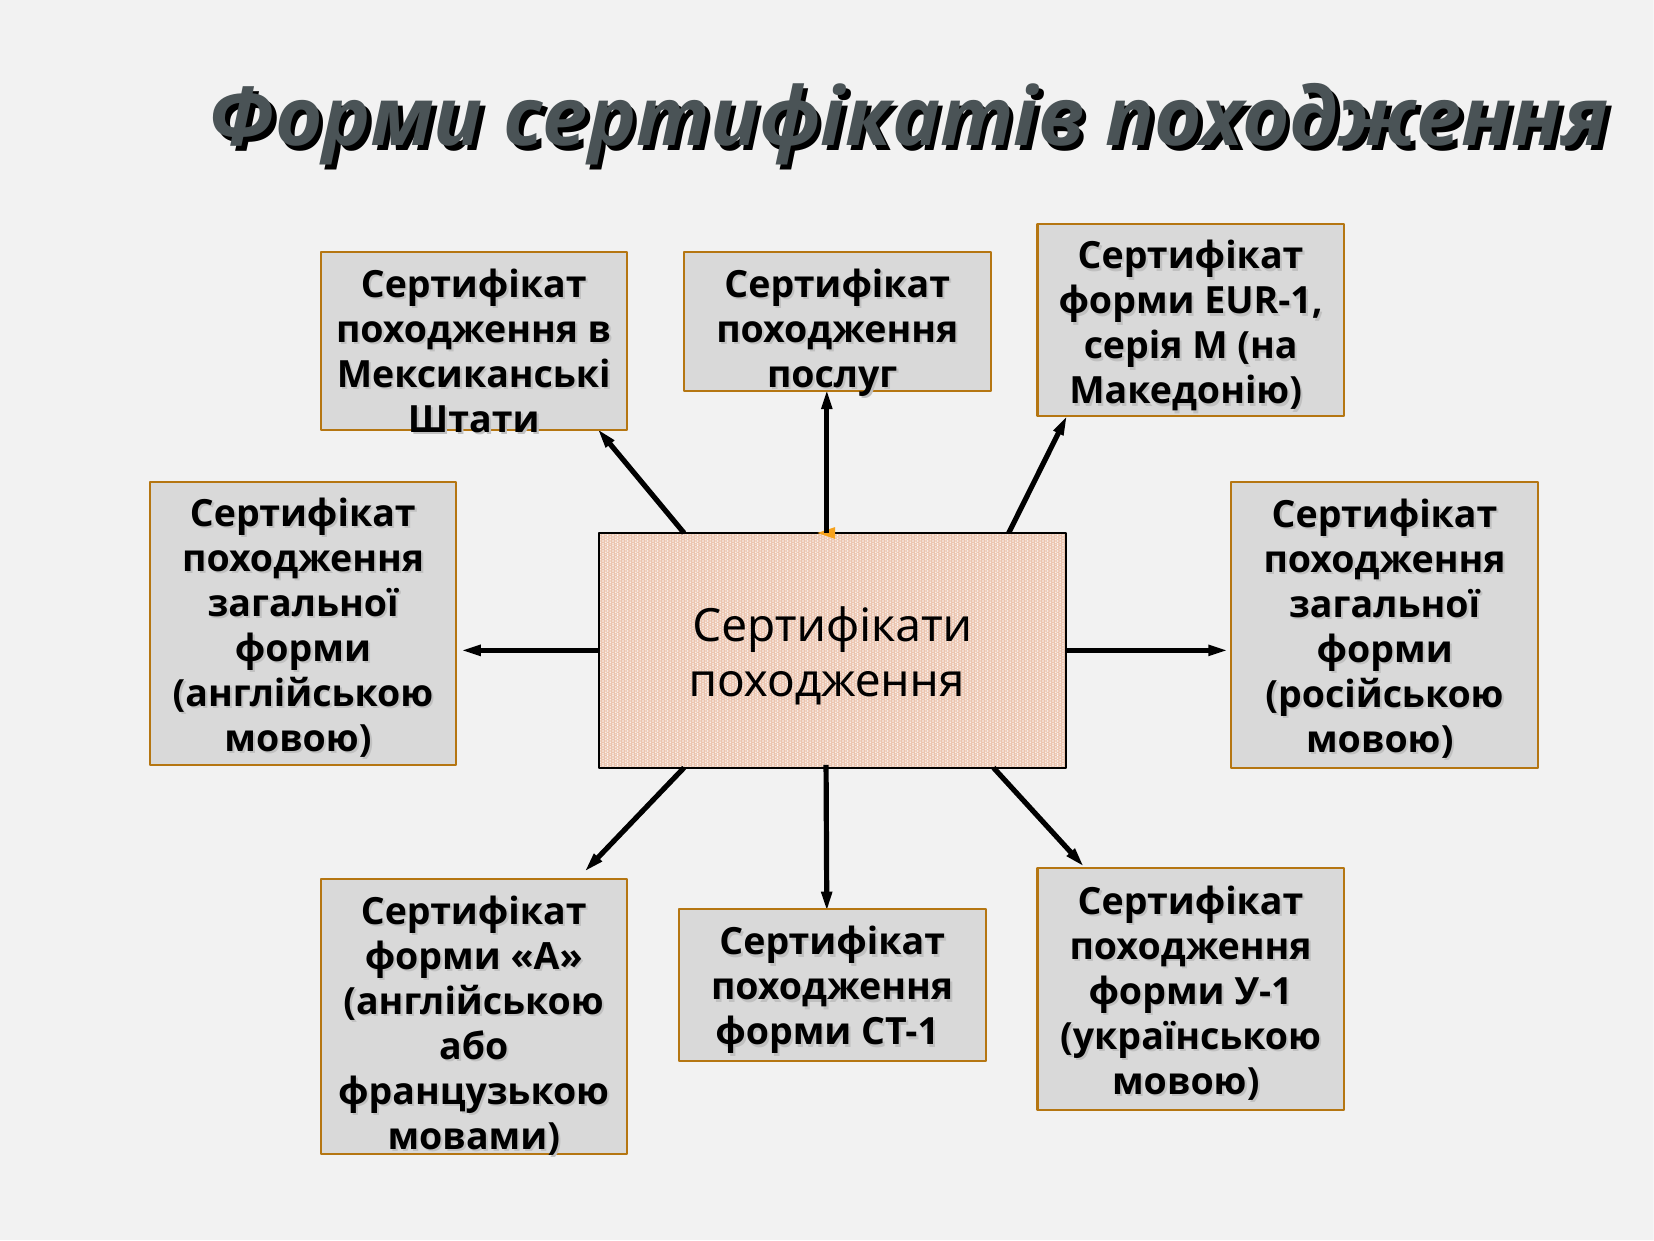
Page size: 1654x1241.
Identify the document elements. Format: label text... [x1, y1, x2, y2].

text_box Сертифікат походження загальної форми (російською мовою) [1231, 482, 1538, 768]
text_box Сертифікат походження загальної форми (англійською мовою) [150, 482, 456, 765]
text_box Сертифікат походження послуг [684, 252, 991, 391]
text_box Сертифікат форми «А» (англійською або французькою мовами) [321, 879, 627, 1154]
text_box Сертифікати походження [599, 533, 1066, 768]
text_box Сертифікат походження в Мексиканські Штати [321, 252, 627, 430]
text_box Сертифікат форми EUR-1, серія М (на Македонію) [1037, 224, 1344, 416]
text_box Сертифікат походження форми У-1 (українською мовою) [1037, 868, 1344, 1110]
text_box Форми сертифікатів походження [194, 57, 1646, 170]
text_box Сертифікат походження форми СТ-1 [679, 909, 986, 1061]
